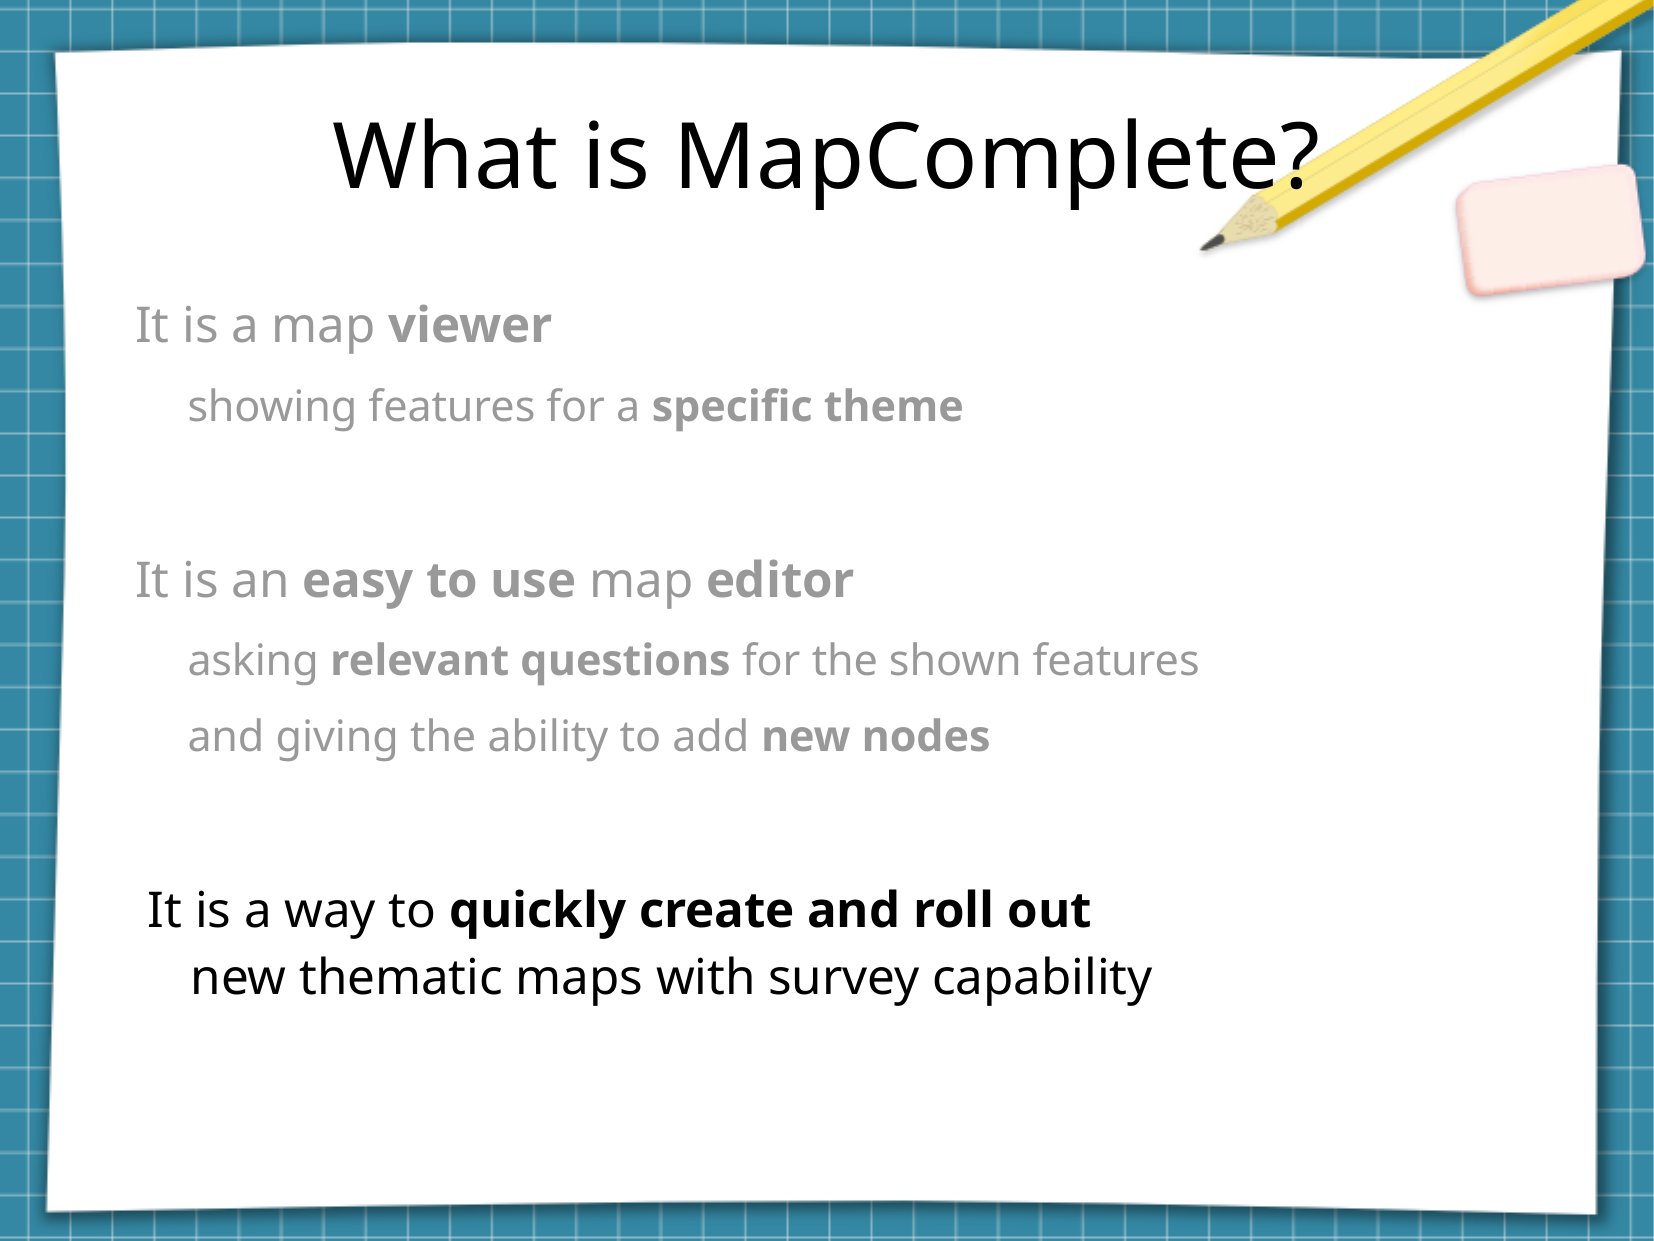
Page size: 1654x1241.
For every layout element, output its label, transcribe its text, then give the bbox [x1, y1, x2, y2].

list It is a map viewer showing features for a specific theme It is an easy to use map editor asking relevant questions for the shown features and giving the ability to add new nodes It is a way to quickly create and roll out new thematic maps with survey capability [82, 290, 1571, 1010]
title What is MapComplete? [82, 49, 1571, 257]
picture [0, 0, 1654, 1241]
